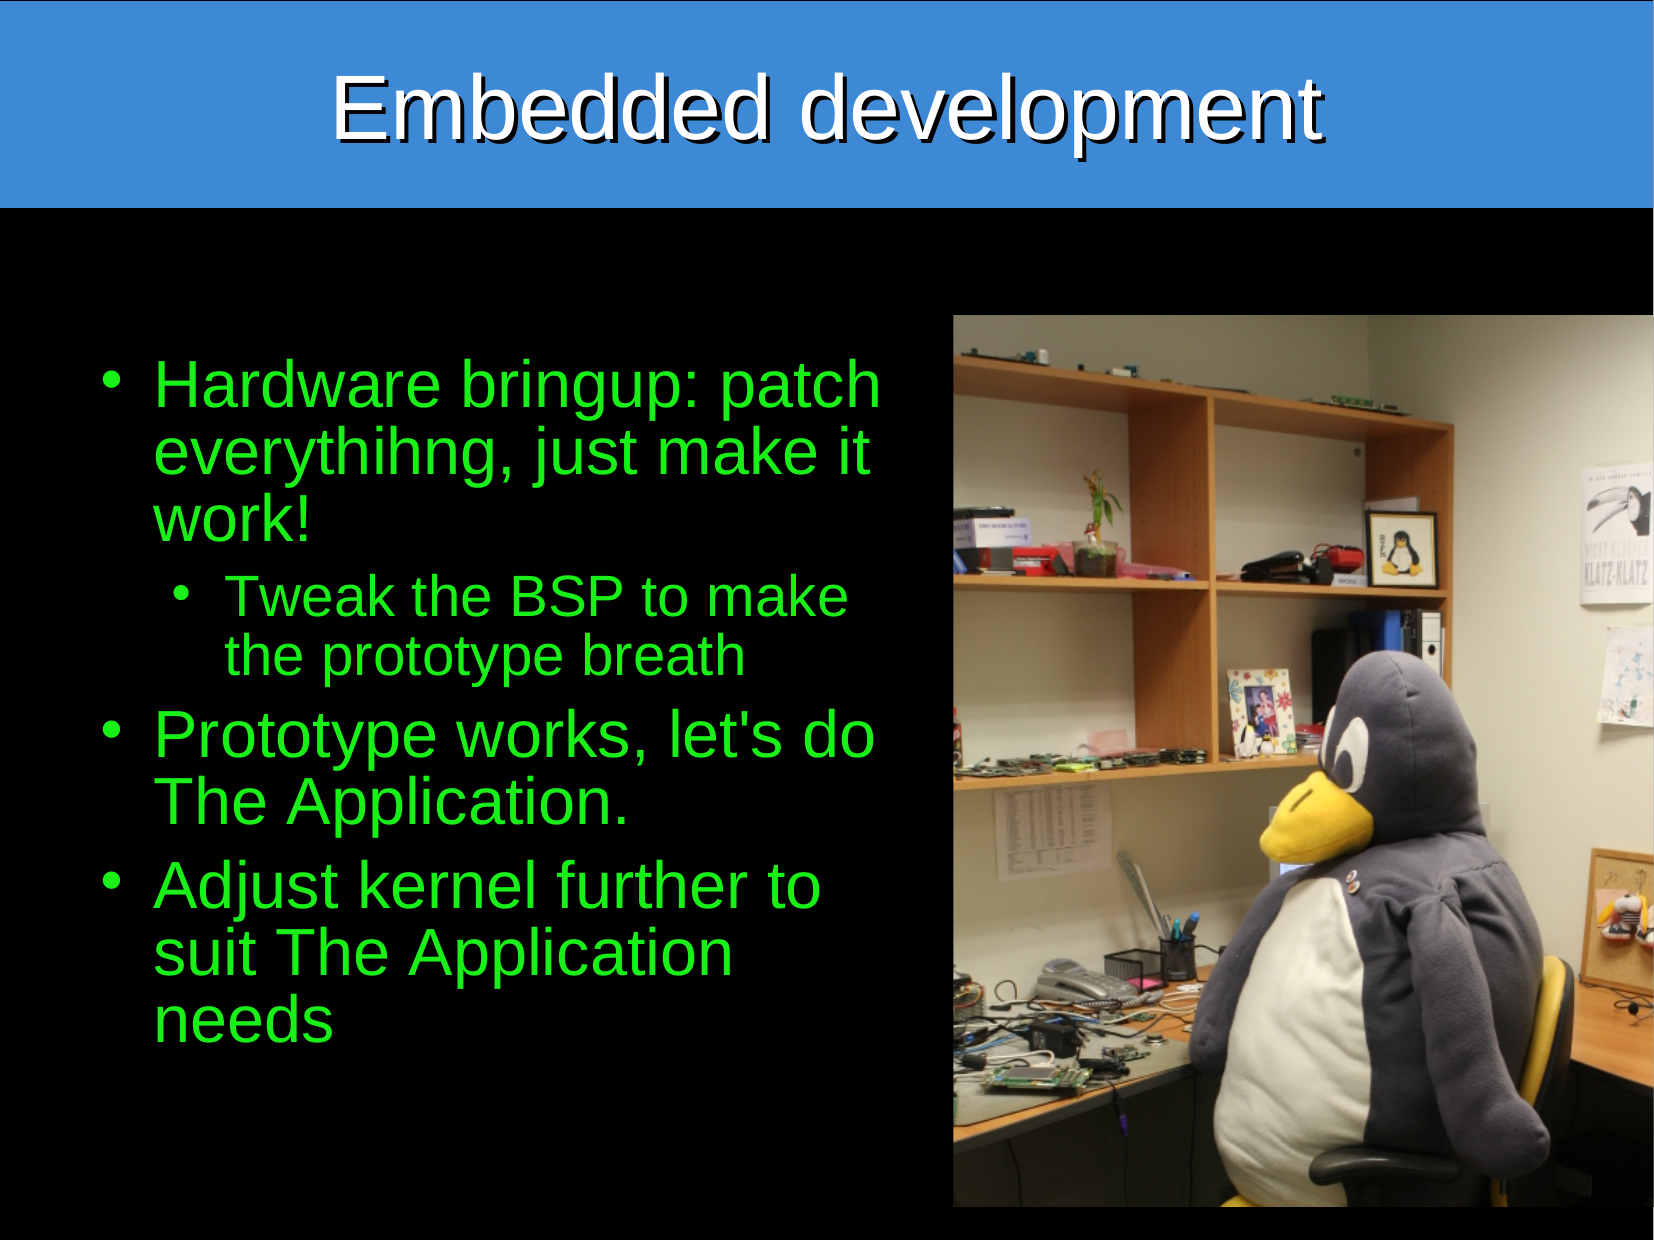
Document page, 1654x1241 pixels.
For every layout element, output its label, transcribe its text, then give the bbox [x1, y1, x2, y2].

list Hardware bringup: patch everythihng, just make it work! Tweak the BSP to make the prototype breath Prototype works, let's do The Application. Adjust kernel further to suit The Application needs [82, 348, 901, 1168]
title Embedded development [0, 1, 1654, 208]
picture [953, 315, 1654, 1207]
